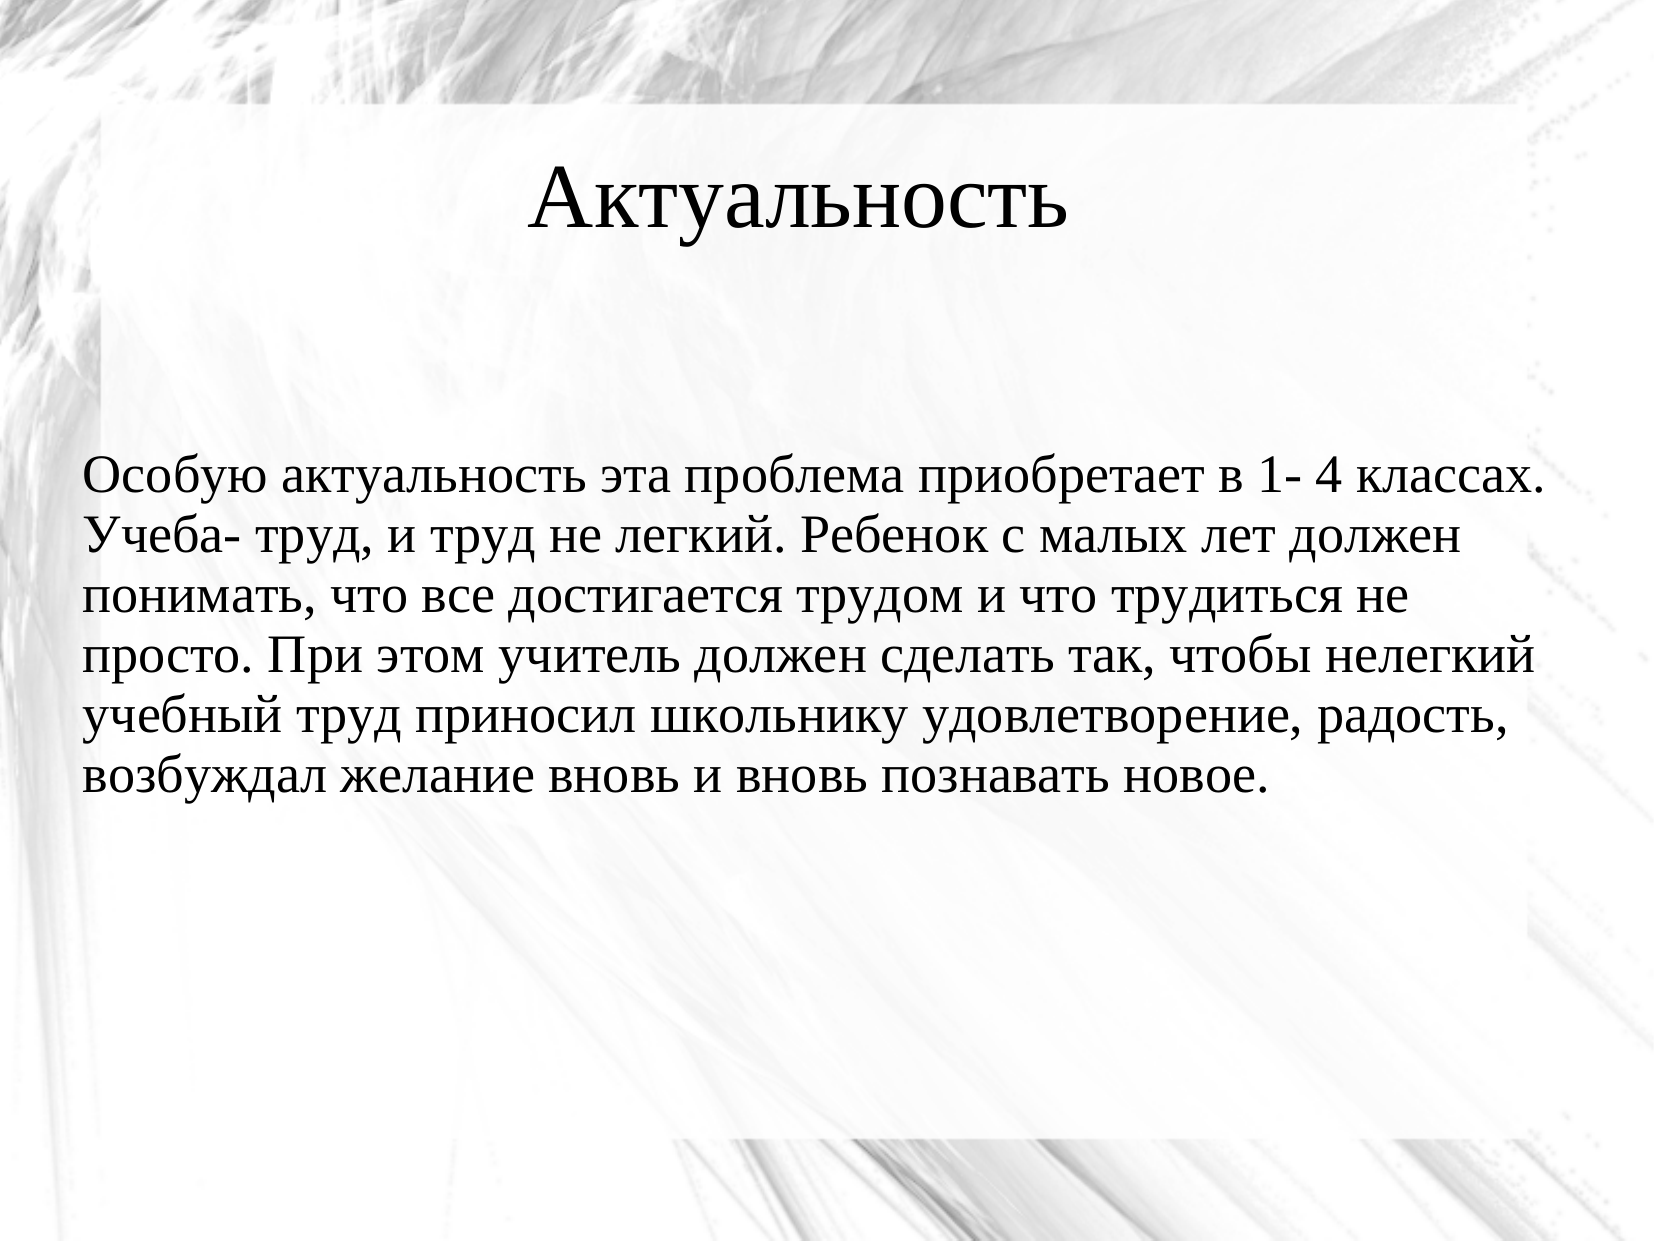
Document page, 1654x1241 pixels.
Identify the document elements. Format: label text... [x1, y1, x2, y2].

title Актуальность [118, 112, 1506, 281]
picture [0, 0, 1654, 1241]
list Особую актуальность эта проблема приобретает в 1- 4 классах. Учеба- труд, и труд не легкий. Ребенок с малых лет должен понимать, что все достигается трудом и что трудиться не просто. При этом учитель должен сделать так, чтобы нелегкий учебный труд приносил школьнику удовлетворение, радость, возбуждал желание вновь и вновь познавать новое. [82, 355, 1571, 1174]
